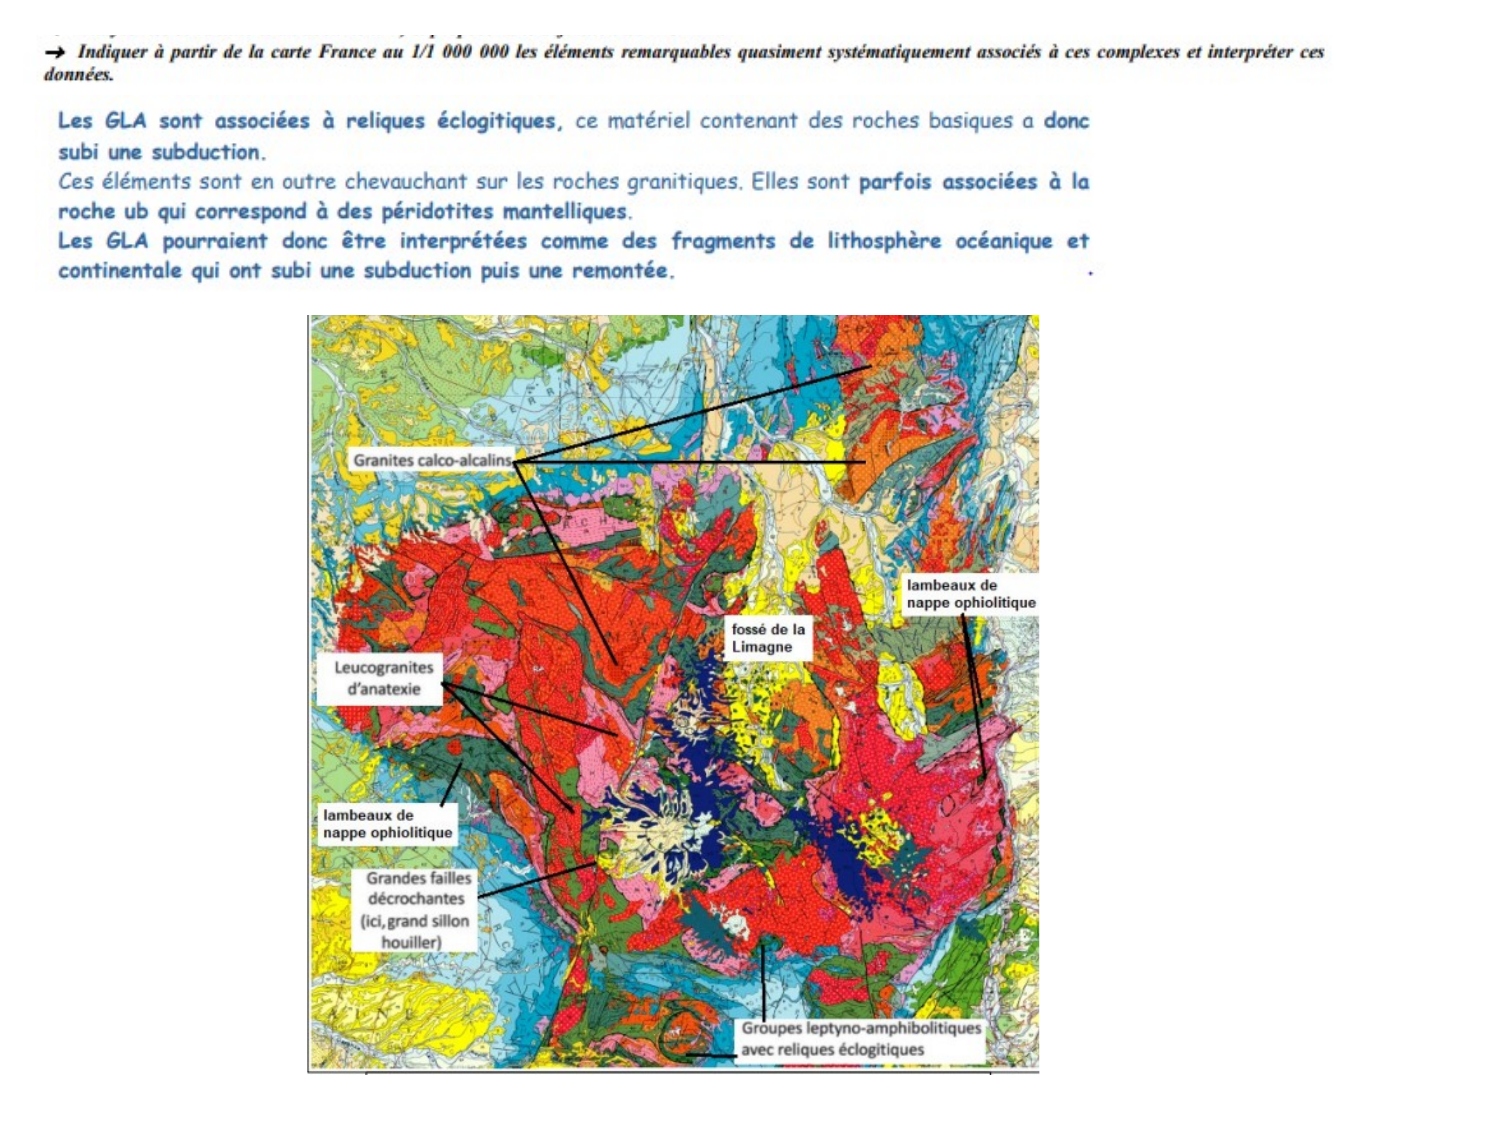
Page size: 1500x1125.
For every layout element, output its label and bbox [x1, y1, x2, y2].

picture [23, 35, 1347, 297]
picture [307, 315, 1040, 1075]
